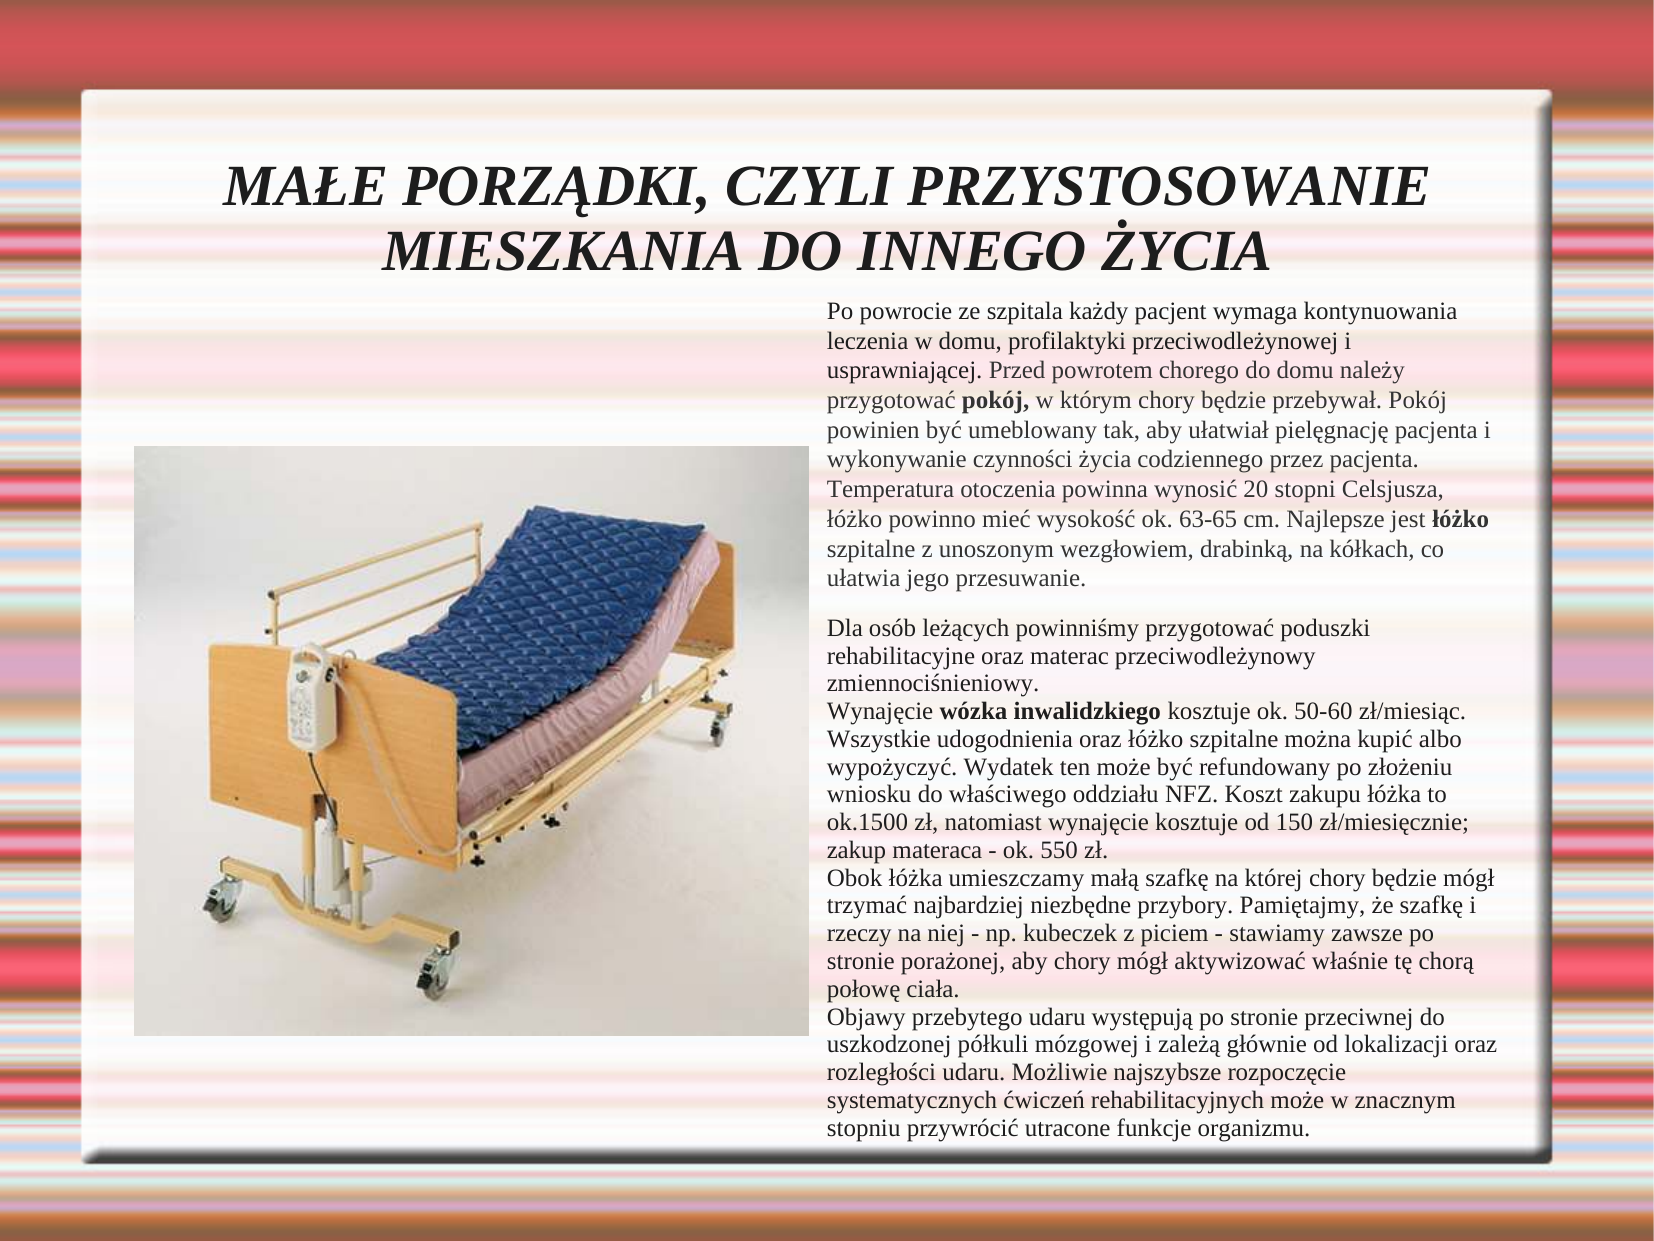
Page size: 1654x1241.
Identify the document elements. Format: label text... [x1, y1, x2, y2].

list Po powrocie ze szpitala każdy pacjent wymaga kontynuowania leczenia w domu, profilaktyki przeciwodleżynowej i usprawniającej. Przed powrotem chorego do domu należy przygotować pokój, w którym chory będzie przebywał. Pokój powinien być umeblowany tak, aby ułatwiał pielęgnację pacjenta i wykonywanie czynności życia codziennego przez pacjenta. Temperatura otoczenia powinna wynosić 20 stopni Celsjusza, łóżko powinno mieć wysokość ok. 63-65 cm. Najlepsze jest łóżko szpitalne z unoszonym wezgłowiem, drabinką, na kółkach, co ułatwia jego przesuwanie. Dla osób leżących powinniśmy przygotować poduszki rehabilitacyjne oraz materac przeciwodleżynowy zmiennociśnieniowy. Wynajęcie wózka inwalidzkiego kosztuje ok. 50-60 zł/miesiąc. Wszystkie udogodnienia oraz łóżko szpitalne można kupić albo wypożyczyć. Wydatek ten może być refundowany po złożeniu wniosku do właściwego oddziału NFZ. Koszt zakupu łóżka to ok.1500 zł, natomiast wynajęcie kosztuje od 150 zł/miesięcznie; zakup materaca - ok. 550 zł. Obok łóżka umieszczamy małą szafkę na której chory będzie mógł trzymać najbardziej niezbędne przybory. Pamiętajmy, że szafkę i rzeczy na niej - np. kubeczek z piciem - stawiamy zawsze po stronie porażonej, aby chory mógł aktywizować właśnie tę chorą połowę ciała. Objawy przebytego udaru występują po stronie przeciwnej do uszkodzonej półkuli mózgowej i zależą głównie od lokalizacji oraz rozległości udaru. Możliwie najszybsze rozpoczęcie systematycznych ćwiczeń rehabilitacyjnych może w znacznym stopniu przywrócić utracone funkcje organizmu. [826, 295, 1501, 1203]
picture [0, 0, 1654, 1241]
title MAŁE PORZĄDKI, CZYLI PRZYSTOSOWANIE MIESZKANIA DO INNEGO ŻYCIA [121, 114, 1534, 322]
